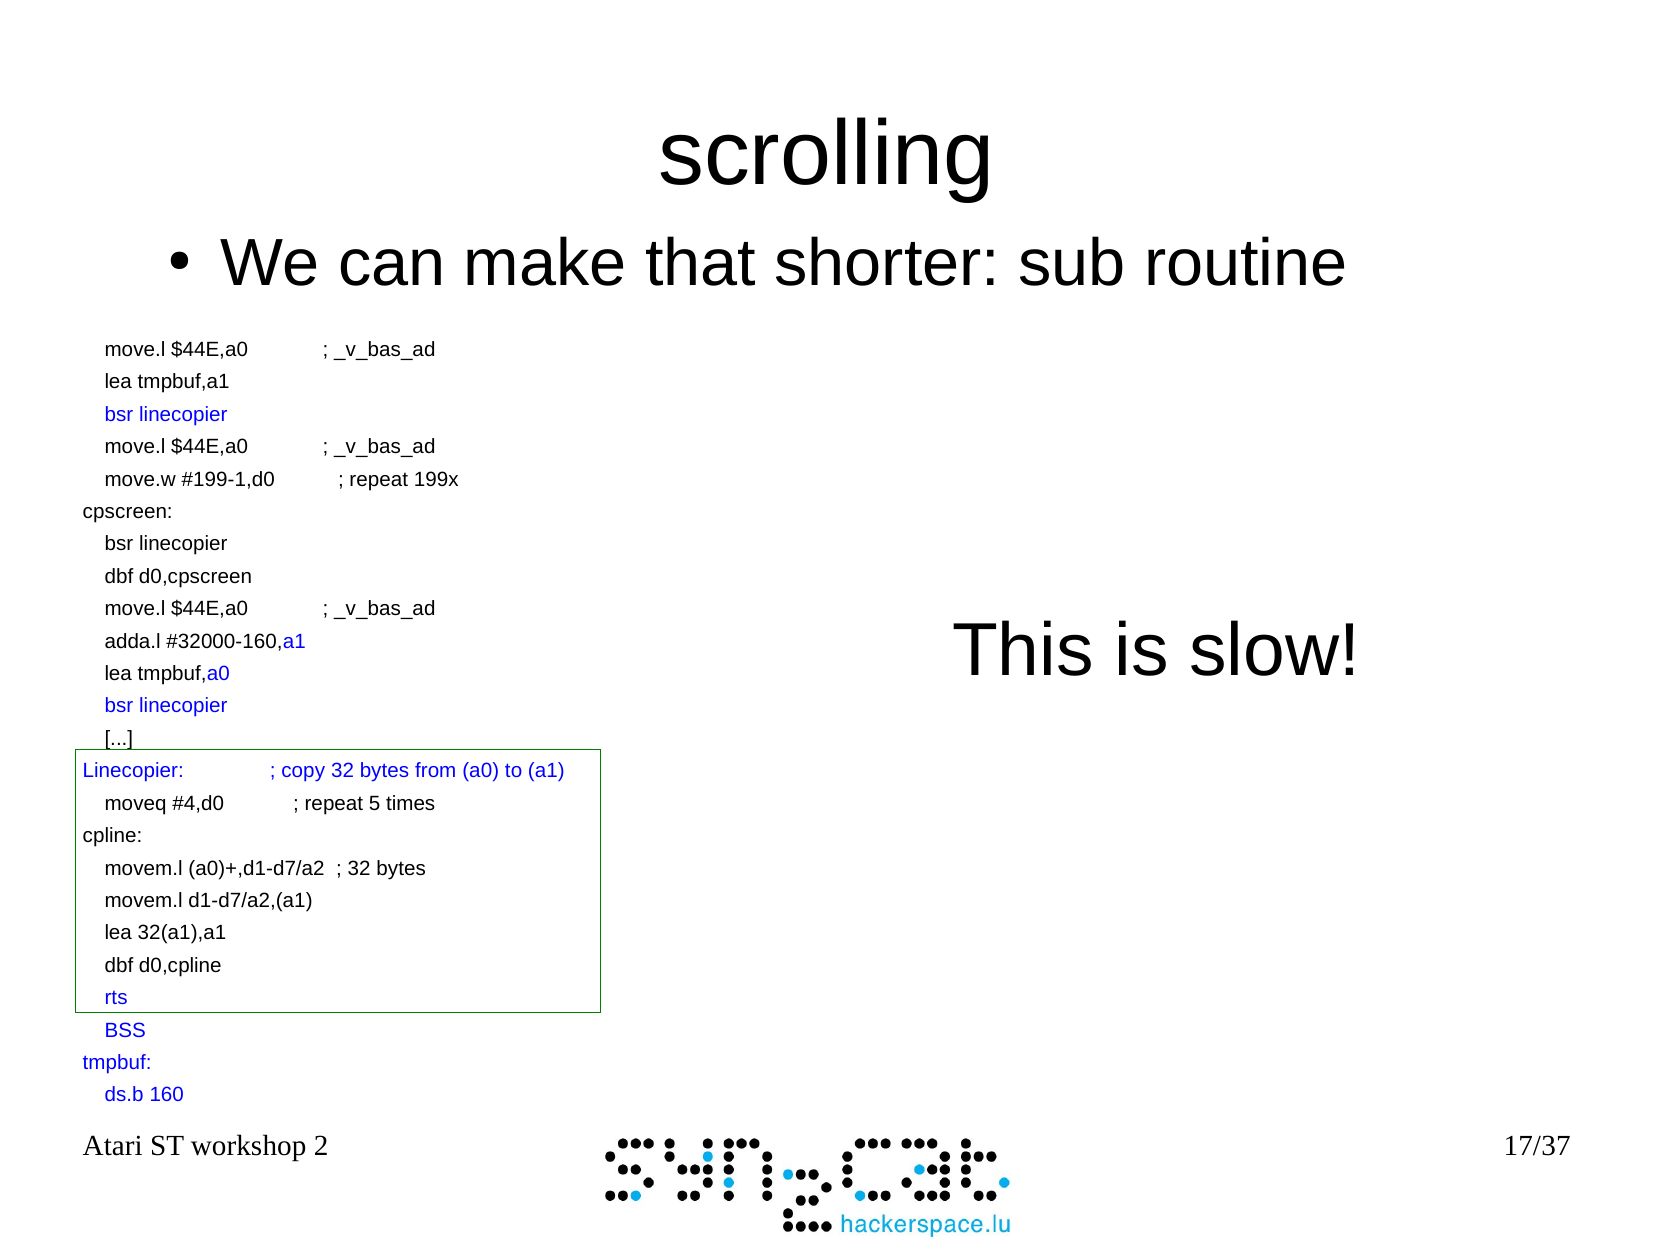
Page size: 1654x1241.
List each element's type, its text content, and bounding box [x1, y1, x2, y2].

text_box This is slow! [937, 600, 1377, 699]
list move.l $44E,a0 ; _v_bas_ad lea tmpbuf,a1 bsr linecopier move.l $44E,a0 ; _v_bas_ad move.w #199-1,d0 ; repeat 199x cpscreen: bsr linecopier dbf d0,cpscreen move.l $44E,a0 ; _v_bas_ad adda.l #32000-160,a1 lea tmpbuf,a0 bsr linecopier [...] Linecopier: ; copy 32 bytes from (a0) to (a1) moveq #4,d0 ; repeat 5 times cpline: movem.l (a0)+,d1-d7/a2 ; 32 bytes movem.l d1-d7/a2,(a1) lea 32(a1),a1 dbf d0,cpline rts BSS tmpbuf: ds.b 160 [82, 750, 600, 1012]
title scrolling [82, 49, 1571, 257]
picture [600, 1124, 1025, 1241]
list move.l $44E,a0 ; _v_bas_ad lea tmpbuf,a1 bsr linecopier move.l $44E,a0 ; _v_bas_ad move.w #199-1,d0 ; repeat 199x cpscreen: bsr linecopier dbf d0,cpscreen move.l $44E,a0 ; _v_bas_ad adda.l #32000-160,a1 lea tmpbuf,a0 bsr linecopier [...] Linecopier: ; copy 32 bytes from (a0) to (a1) moveq #4,d0 ; repeat 5 times cpline: movem.l (a0)+,d1-d7/a2 ; 32 bytes movem.l d1-d7/a2,(a1) lea 32(a1),a1 dbf d0,cpline rts BSS tmpbuf: ds.b 160 [82, 337, 1571, 1109]
list We can make that shorter: sub routine [150, 225, 1402, 301]
